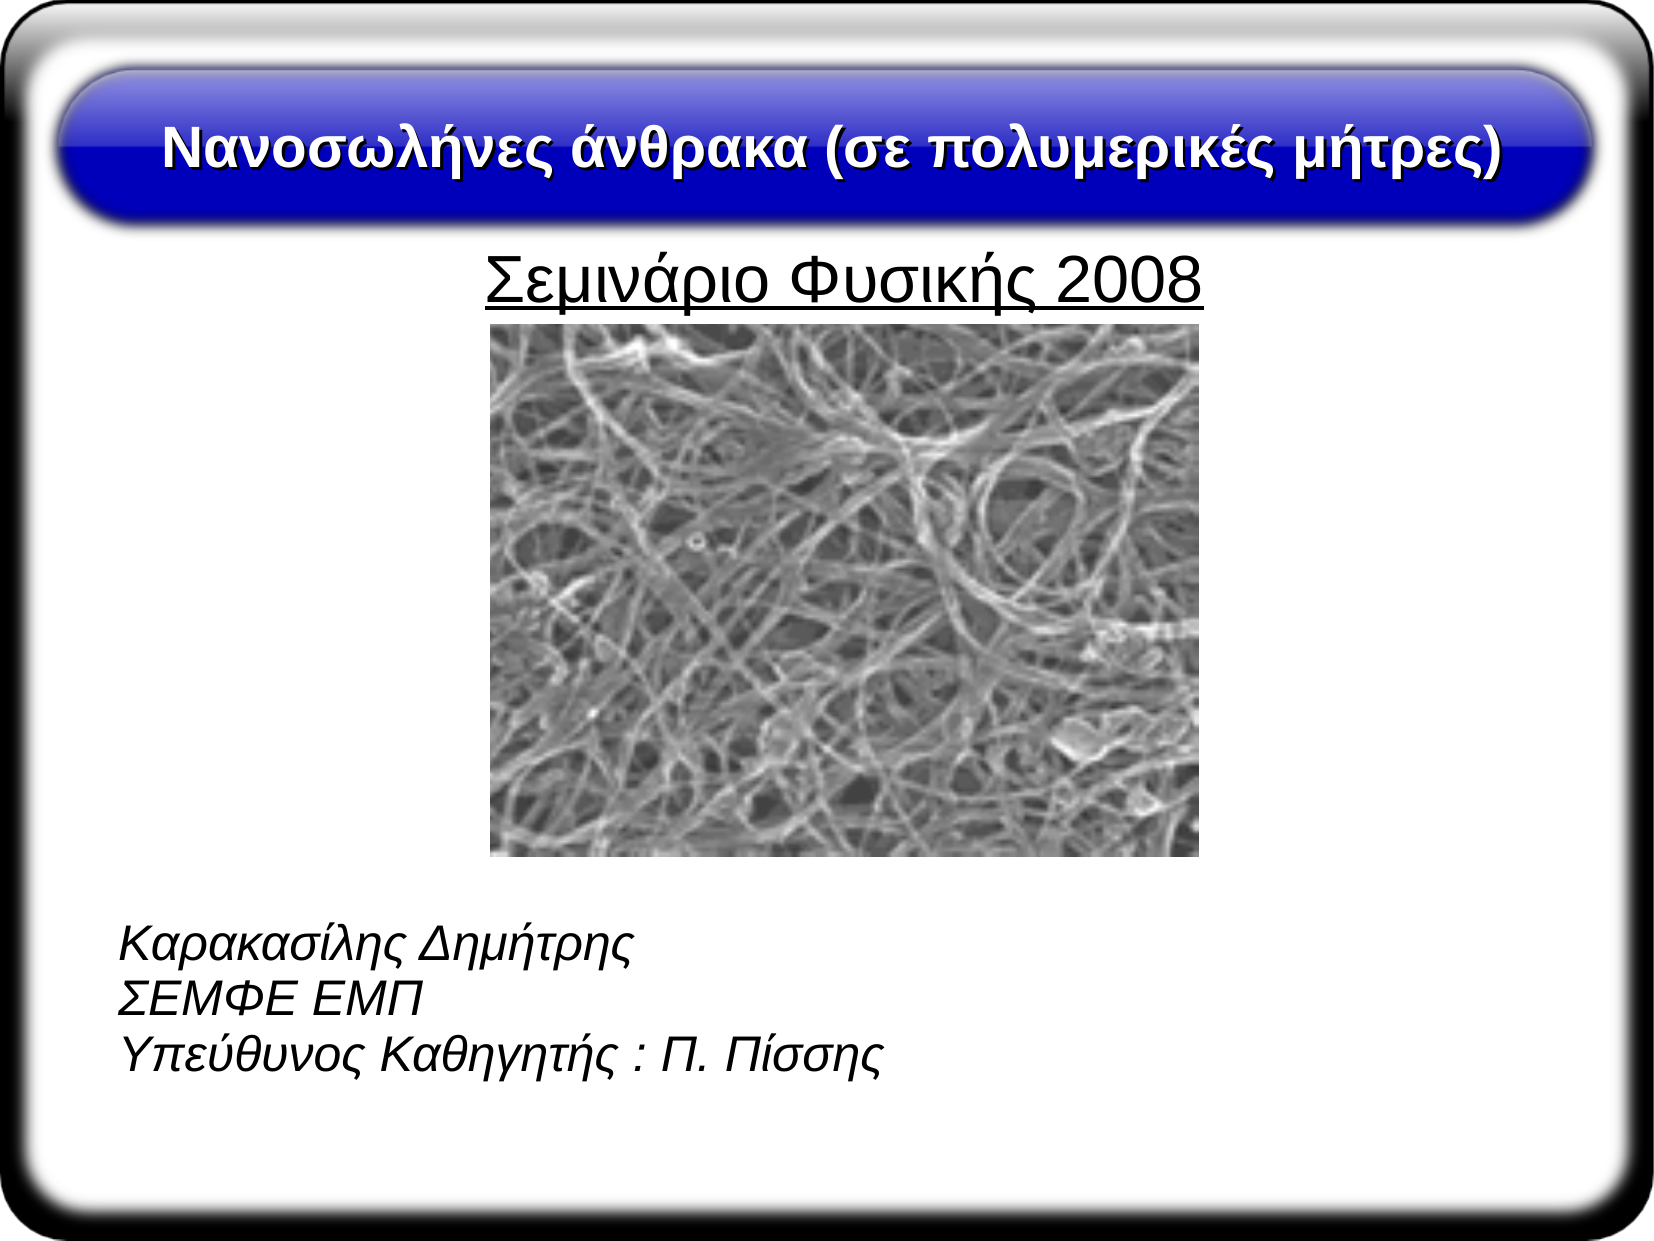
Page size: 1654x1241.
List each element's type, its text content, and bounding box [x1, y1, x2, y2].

picture [0, 0, 1654, 1241]
title Νανοσωλήνες άνθρακα (σε πολυμερικές μήτρες) [88, 59, 1577, 237]
subtitle Σεμινάριο Φυσικής 2008 Καρακασίλης Δημήτρης ΣΕΜΦΕ ΕΜΠ Υπεύθυνος Καθηγητής : Π. Πίσσης [82, 241, 1571, 1157]
